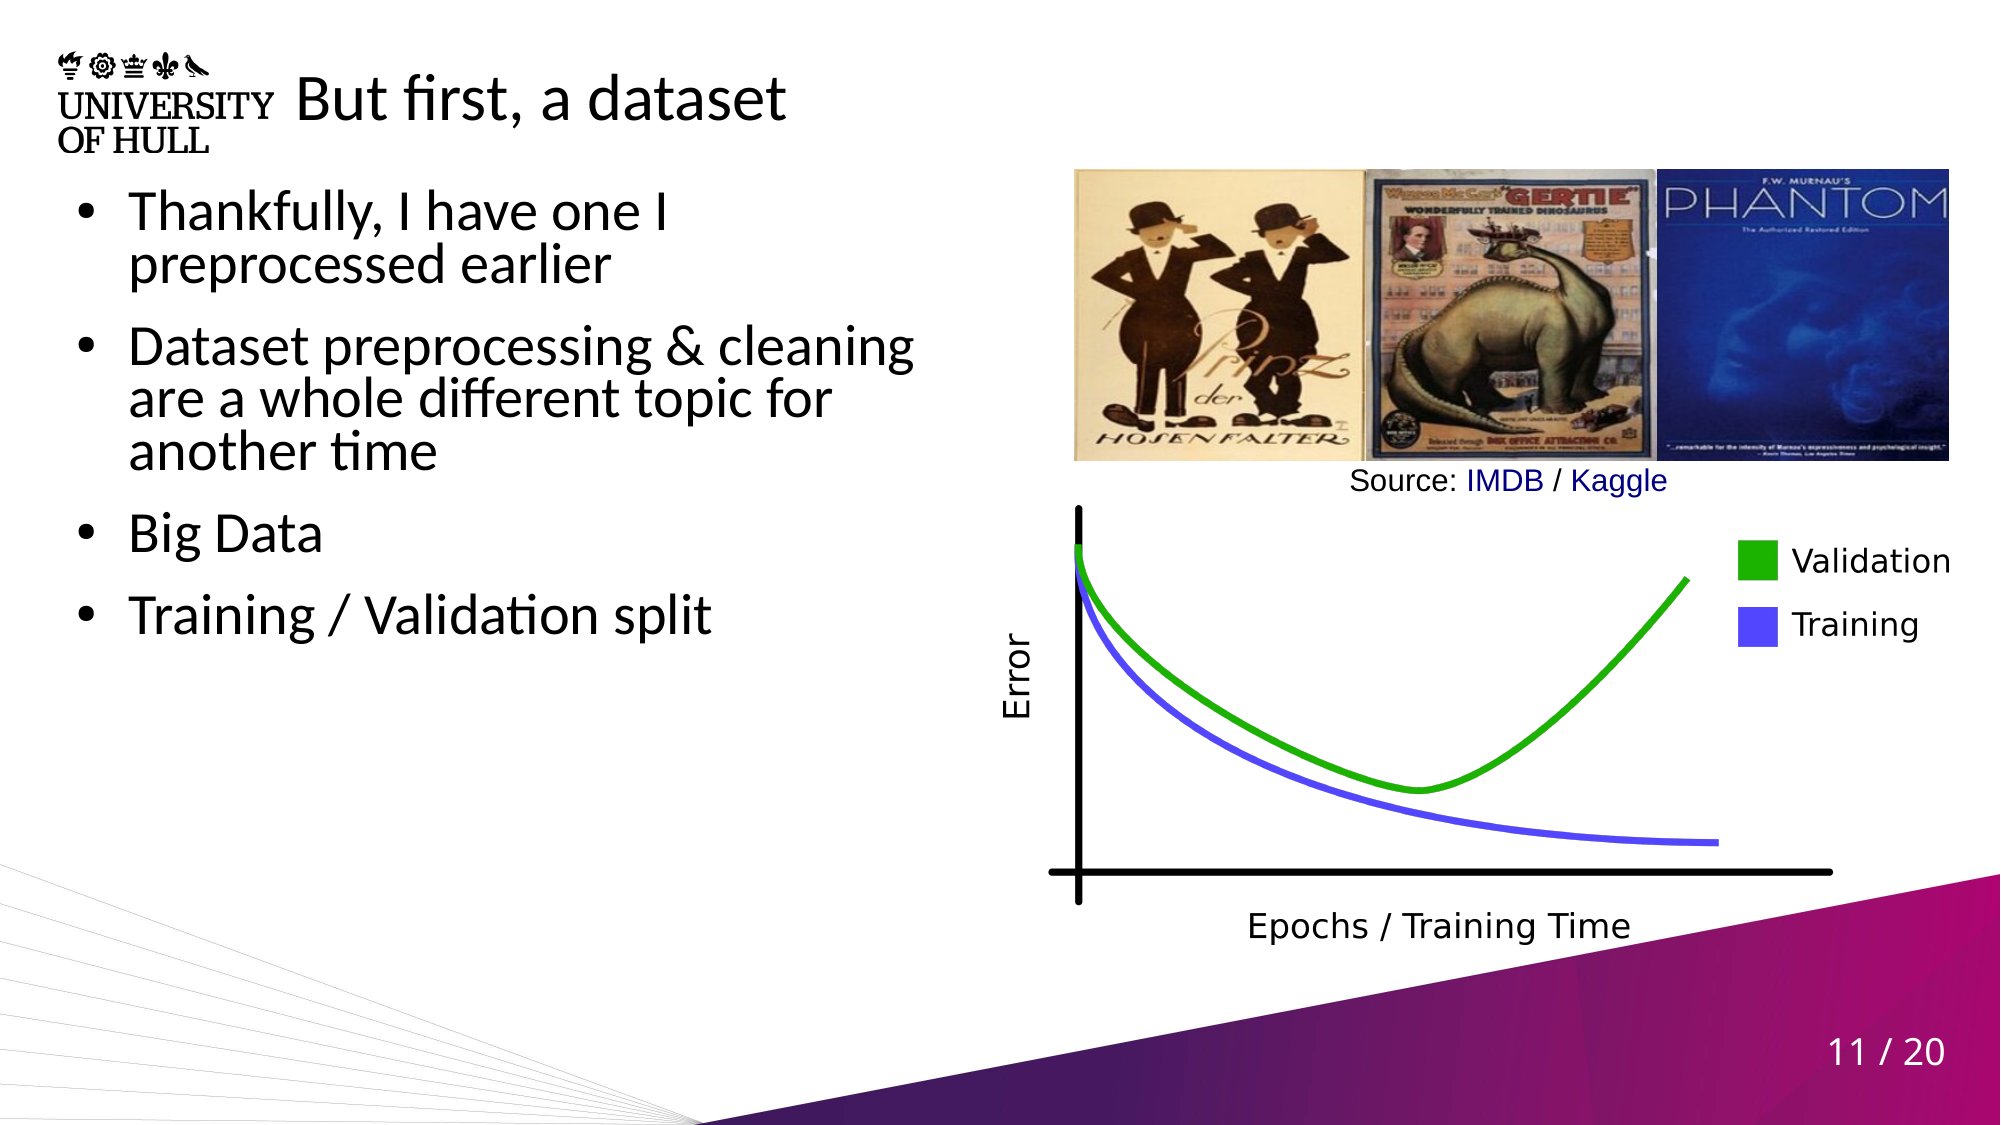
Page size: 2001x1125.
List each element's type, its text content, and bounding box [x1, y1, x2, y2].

text_box Source: IMDB / Kaggle [1334, 456, 1689, 506]
list Thankfully, I have one I preprocessed earlier Dataset preprocessing & cleaning are a whole different topic for another time Big Data Training / Validation split [58, 188, 957, 957]
picture [0, 0, 2000, 1125]
title But first, a dataset [295, 42, 1932, 166]
text_box <number> / 20 [1570, 1015, 1961, 1087]
